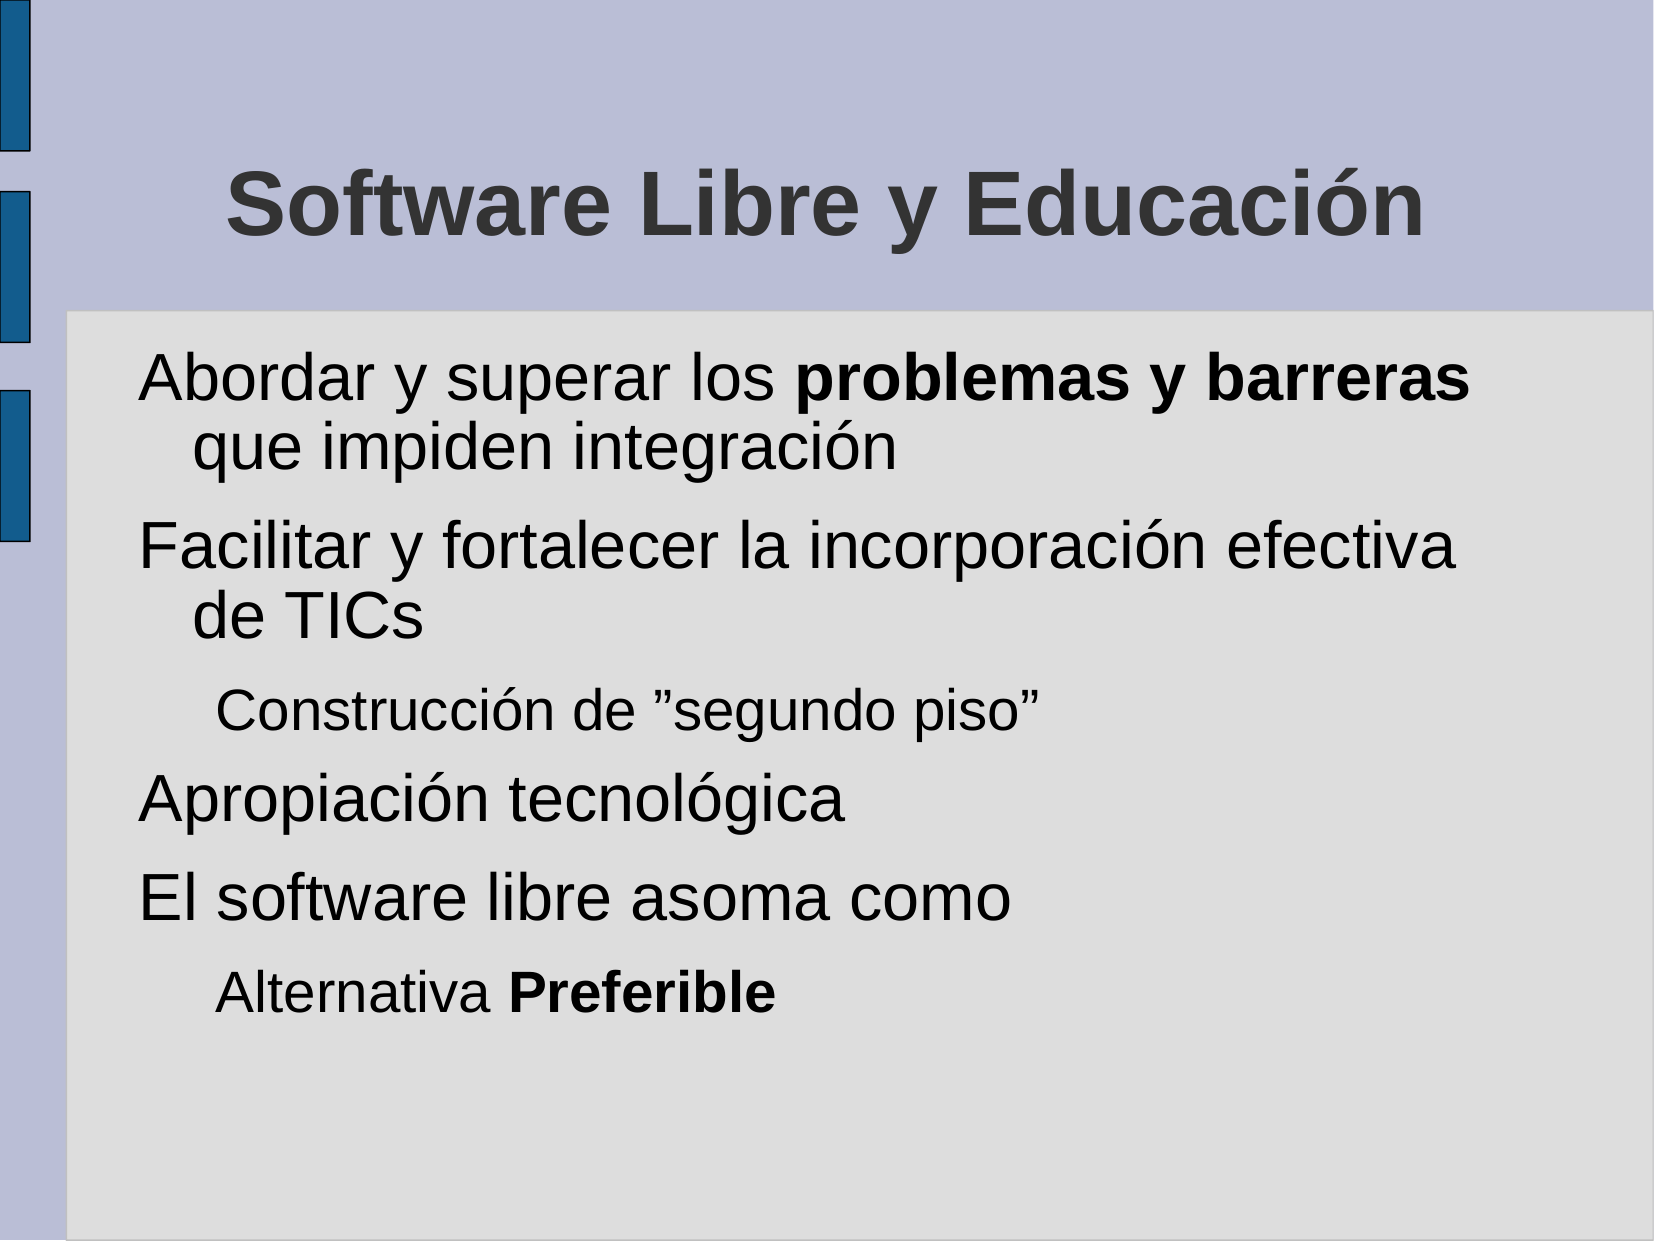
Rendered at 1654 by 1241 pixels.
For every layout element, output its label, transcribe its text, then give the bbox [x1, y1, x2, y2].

title Software Libre y Educación [121, 102, 1534, 311]
list Abordar y superar los problemas y barreras que impiden integración Facilitar y fortalecer la incorporación efectiva de TICs Construcción de ”segundo piso” Apropiación tecnológica El software libre asoma como Alternativa Preferible [121, 344, 1534, 1127]
